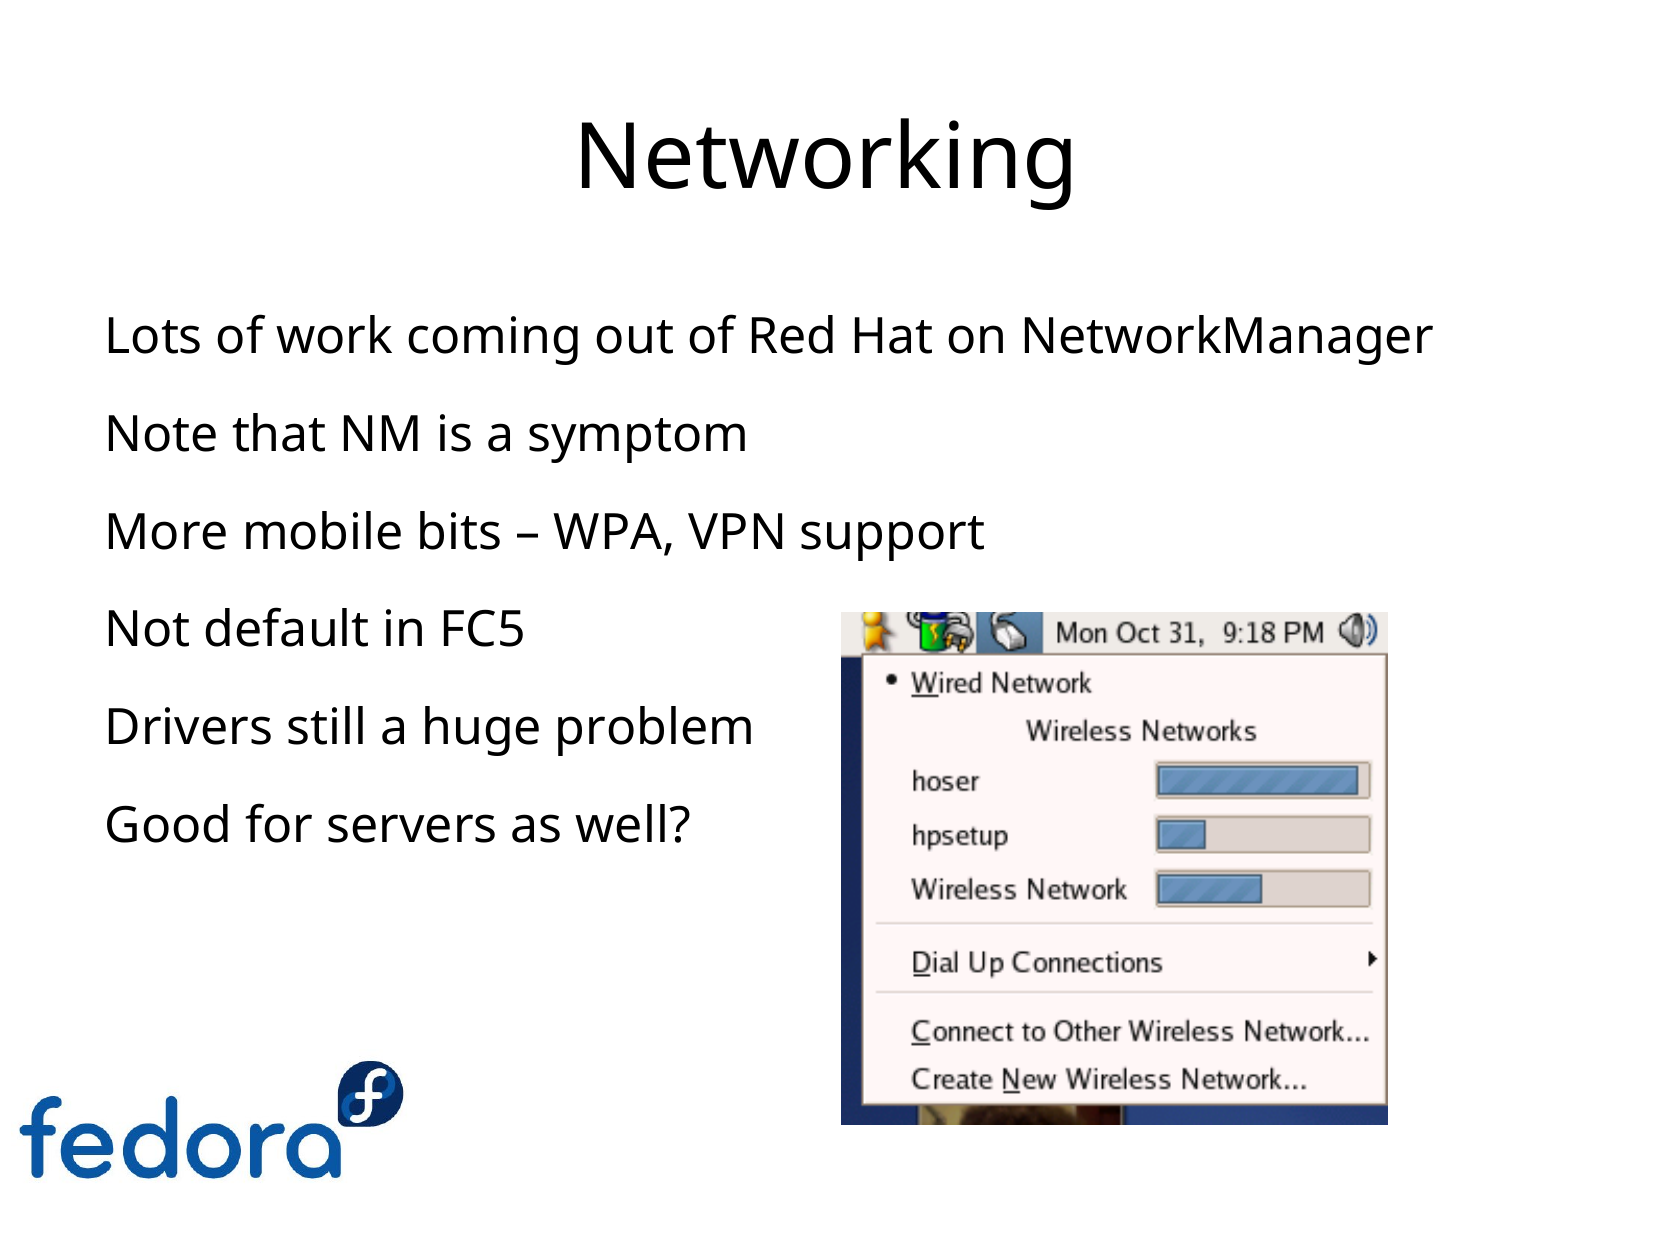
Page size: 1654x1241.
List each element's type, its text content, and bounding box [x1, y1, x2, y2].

picture [11, 1049, 413, 1199]
title Networking [82, 49, 1571, 257]
list Lots of work coming out of Red Hat on NetworkManager Note that NM is a symptom More mobile bits – WPA, VPN support Not default in FC5 Drivers still a huge problem Good for servers as well? [86, 300, 1576, 976]
picture [841, 612, 1388, 1126]
